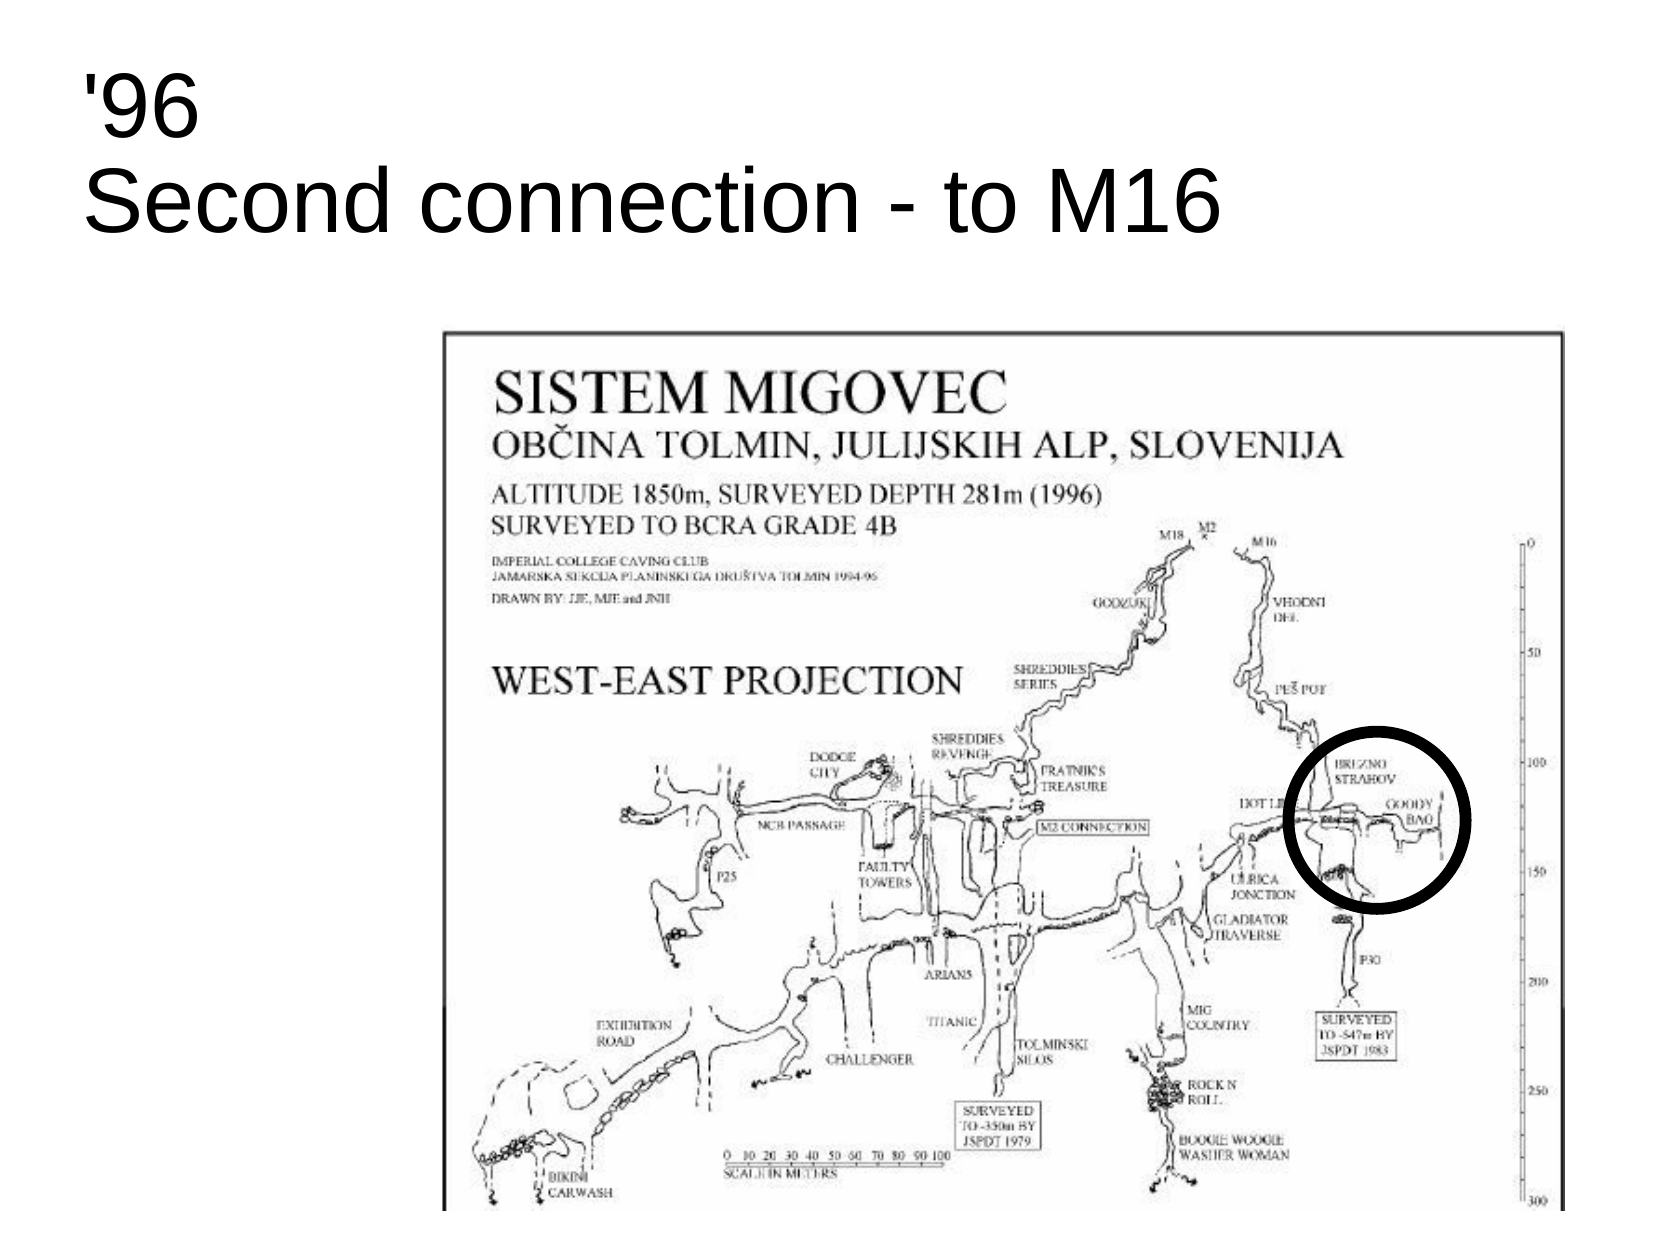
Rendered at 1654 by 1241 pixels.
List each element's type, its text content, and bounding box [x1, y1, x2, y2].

picture [441, 324, 1565, 1211]
title '96 Second connection - to M16 [82, 50, 1571, 256]
